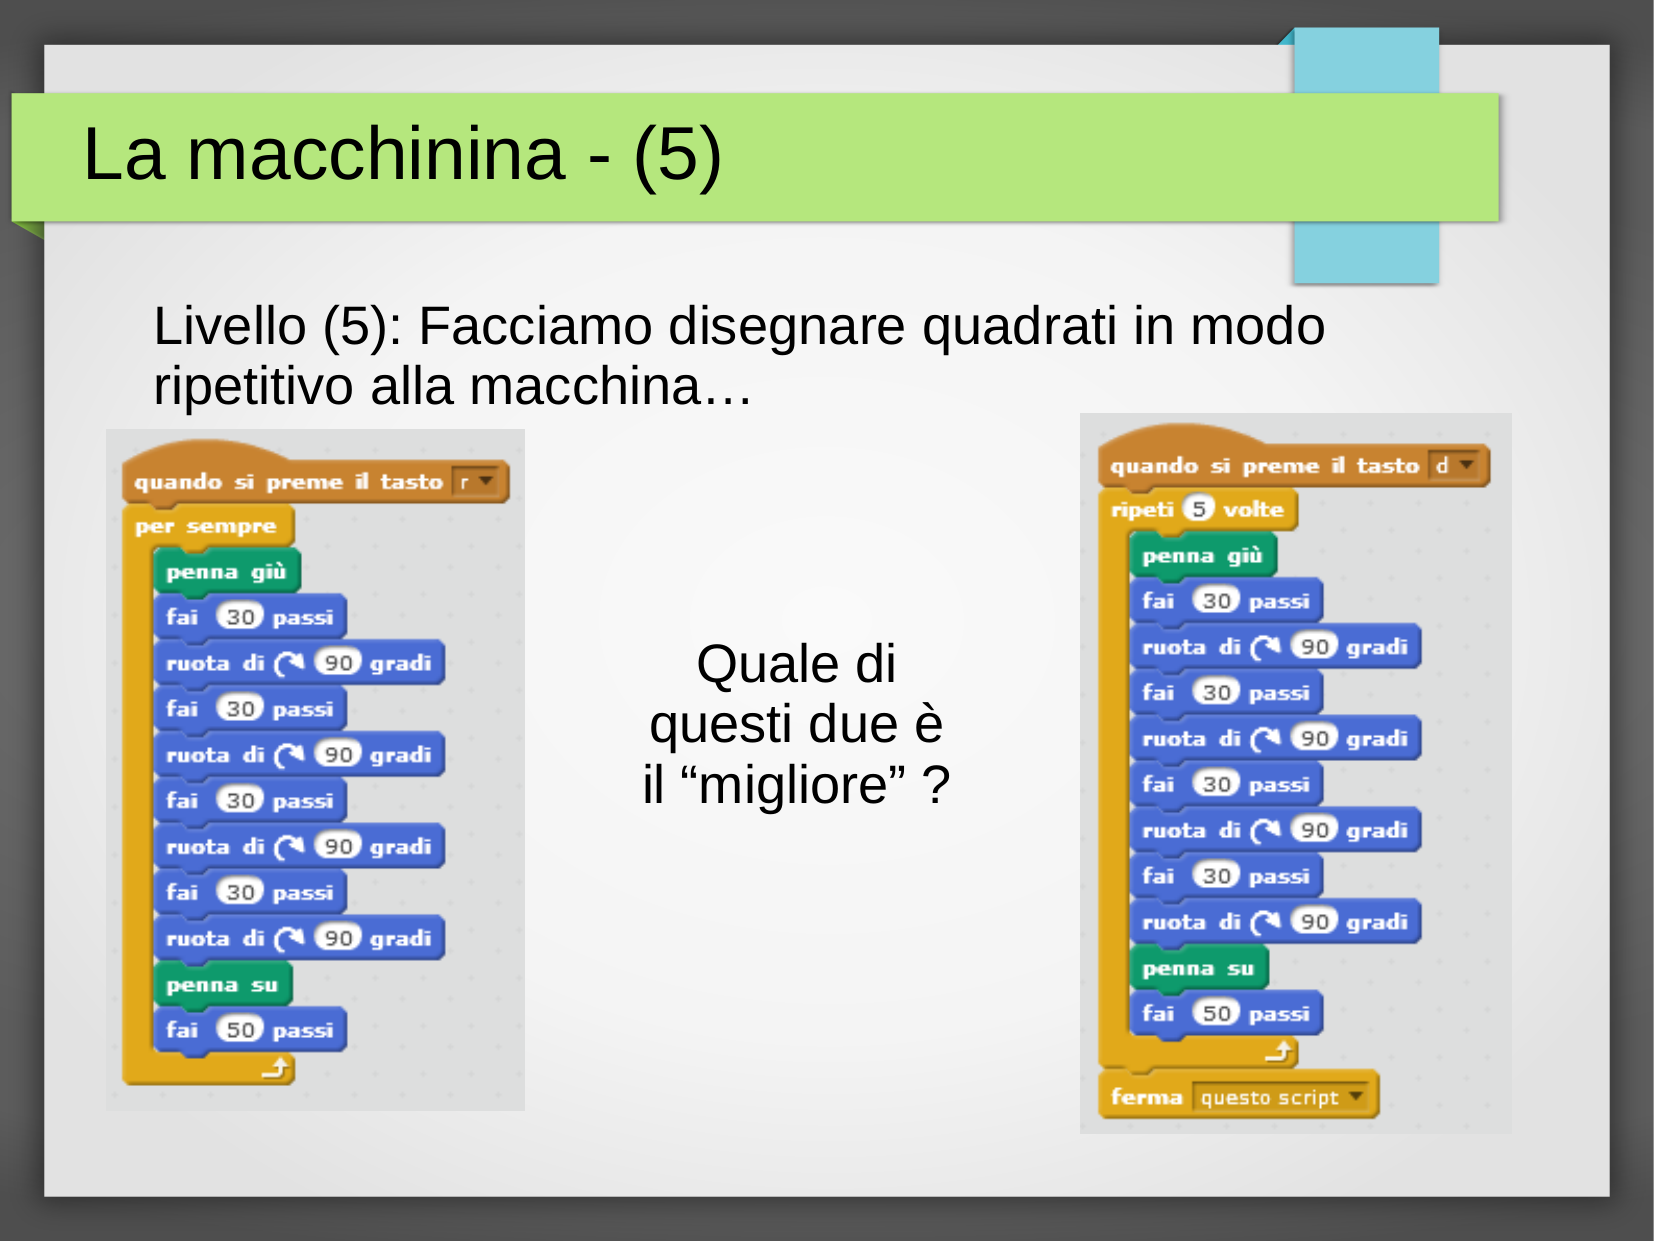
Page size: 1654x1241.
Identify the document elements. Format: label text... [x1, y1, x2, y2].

picture [0, 0, 1654, 1241]
title La macchinina - (5) [82, 94, 1264, 213]
list Livello (5): Facciamo disegnare quadrati in modo ripetitivo alla macchina… [82, 295, 1524, 1052]
text_box Quale di questi due è il “migliore” ? [625, 625, 969, 894]
